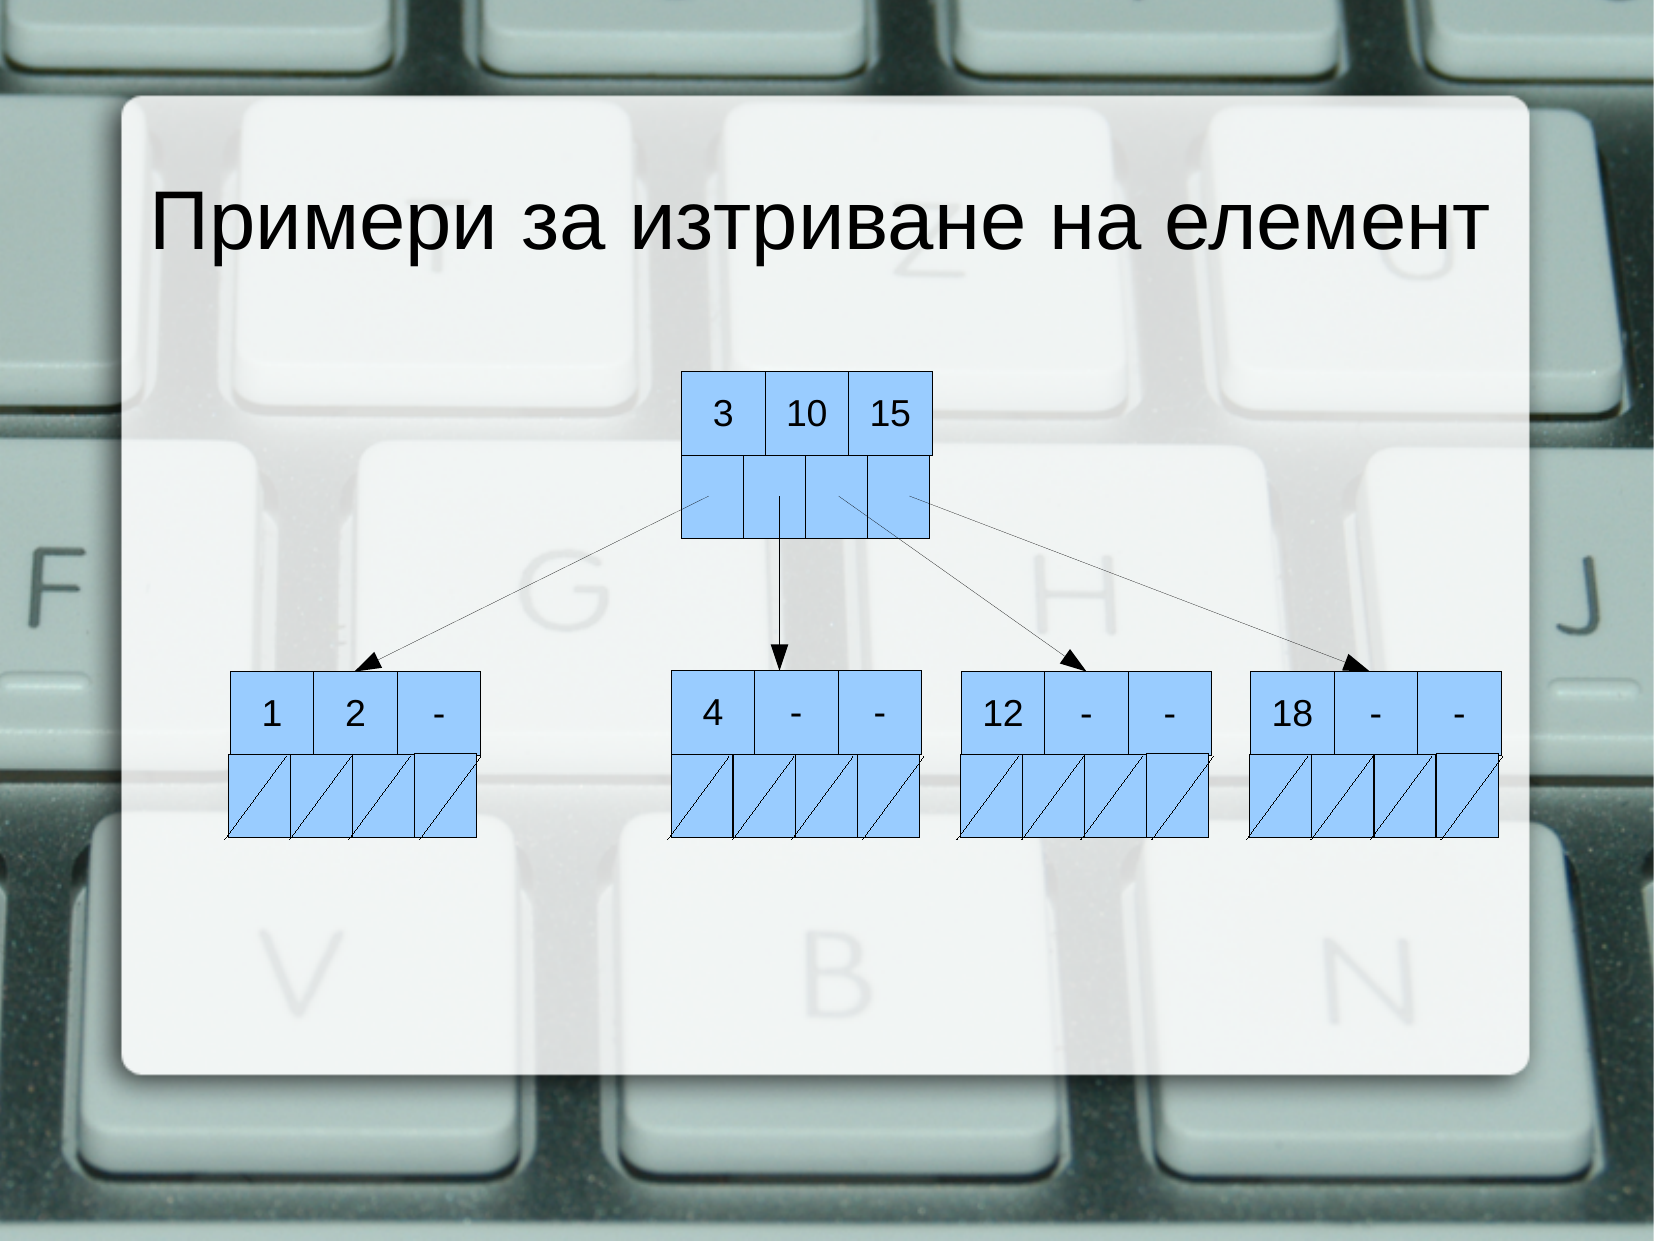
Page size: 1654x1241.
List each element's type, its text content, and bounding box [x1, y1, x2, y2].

text_box - [838, 670, 922, 755]
text_box [960, 753, 1209, 838]
text_box [681, 455, 930, 539]
text_box [671, 754, 920, 838]
picture [0, 0, 1654, 1241]
text_box 2 [313, 671, 397, 754]
text_box - [1044, 671, 1128, 754]
text_box 4 [671, 670, 754, 755]
text_box 10 [765, 371, 848, 455]
text_box 12 [961, 671, 1044, 754]
text_box [1249, 753, 1499, 838]
text_box [228, 753, 477, 838]
text_box - [754, 670, 838, 754]
text_box 15 [848, 371, 933, 456]
title Примери за изтриване на елемент [135, 117, 1506, 325]
text_box - [1128, 671, 1212, 756]
text_box 3 [681, 371, 765, 456]
text_box 18 [1250, 671, 1334, 754]
text_box 1 [230, 671, 313, 754]
text_box - [1334, 671, 1417, 754]
text_box - [1417, 671, 1502, 756]
text_box - [397, 671, 481, 756]
